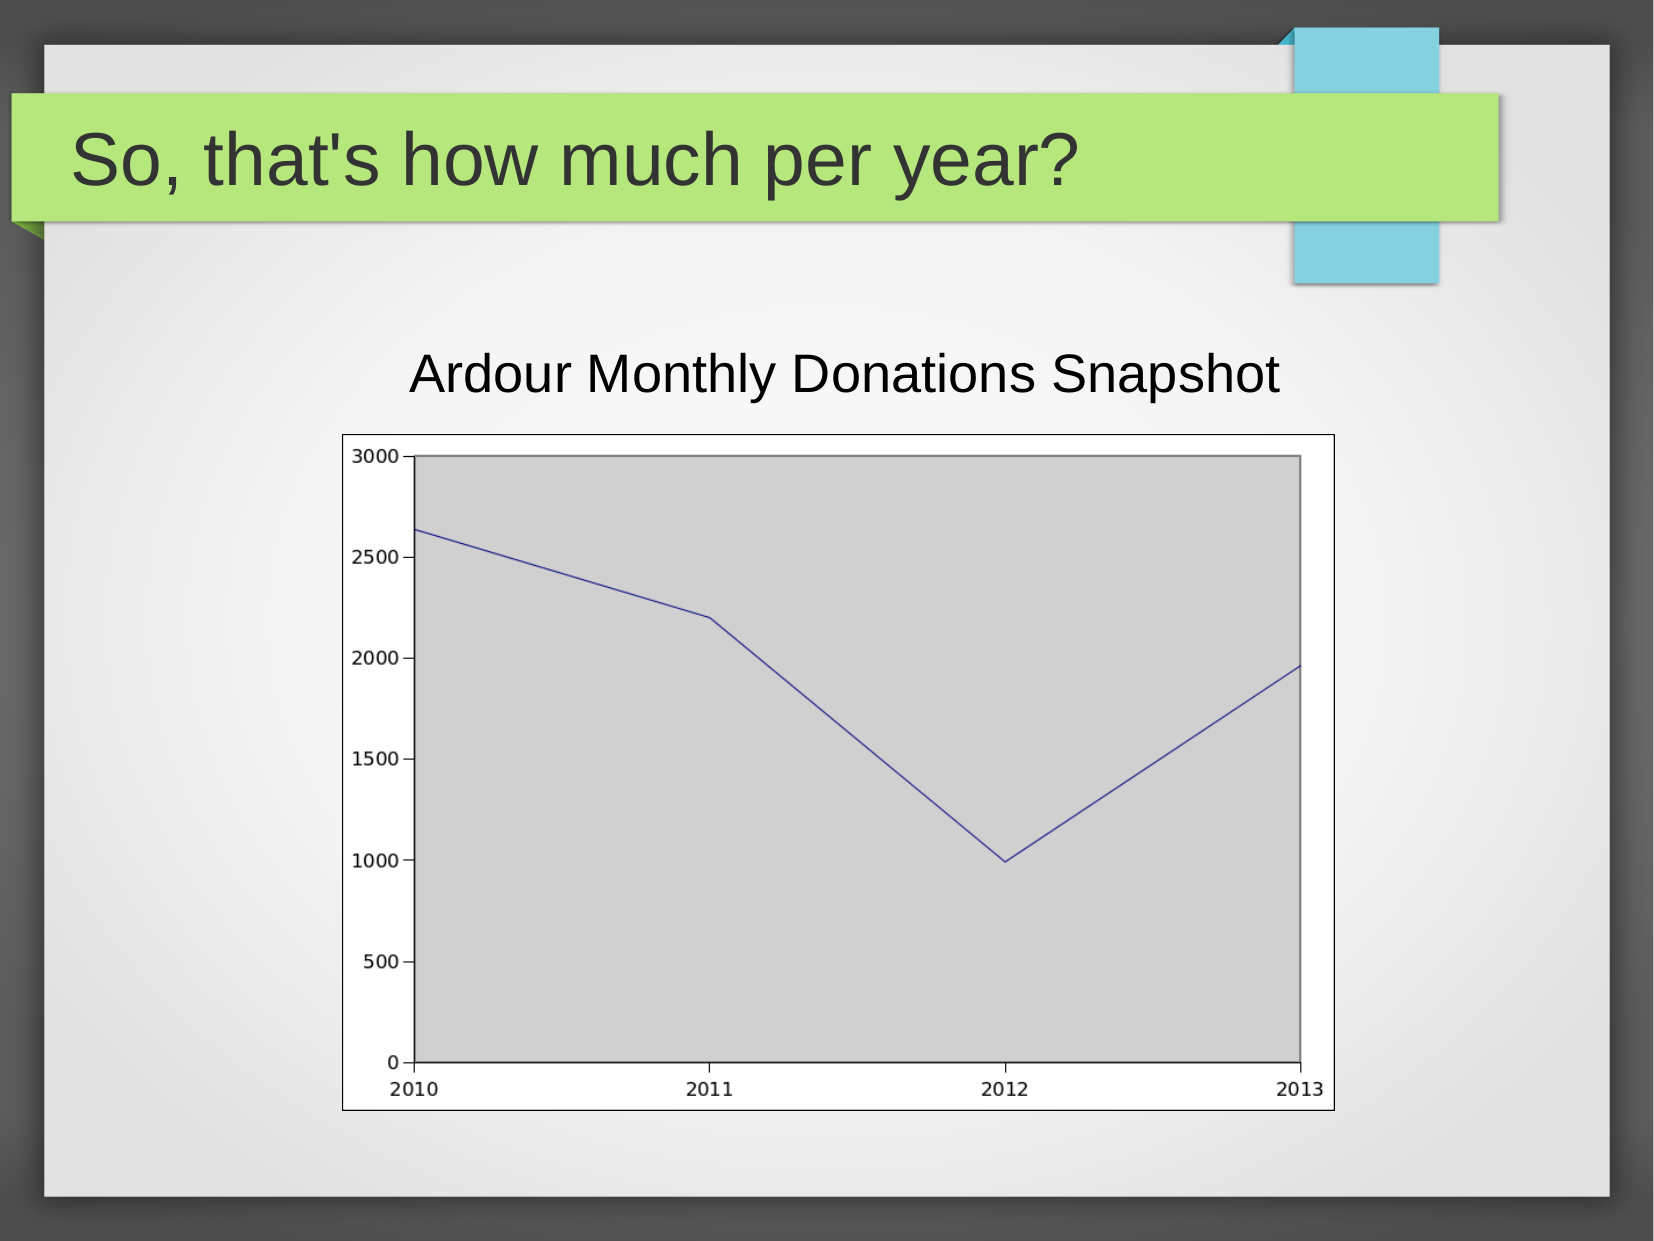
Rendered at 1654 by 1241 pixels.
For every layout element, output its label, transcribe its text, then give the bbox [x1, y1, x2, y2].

picture [0, 0, 1654, 1241]
list Ardour Monthly Donations Snapshot [82, 343, 1538, 1063]
title So, that's how much per year? [70, 106, 1229, 213]
